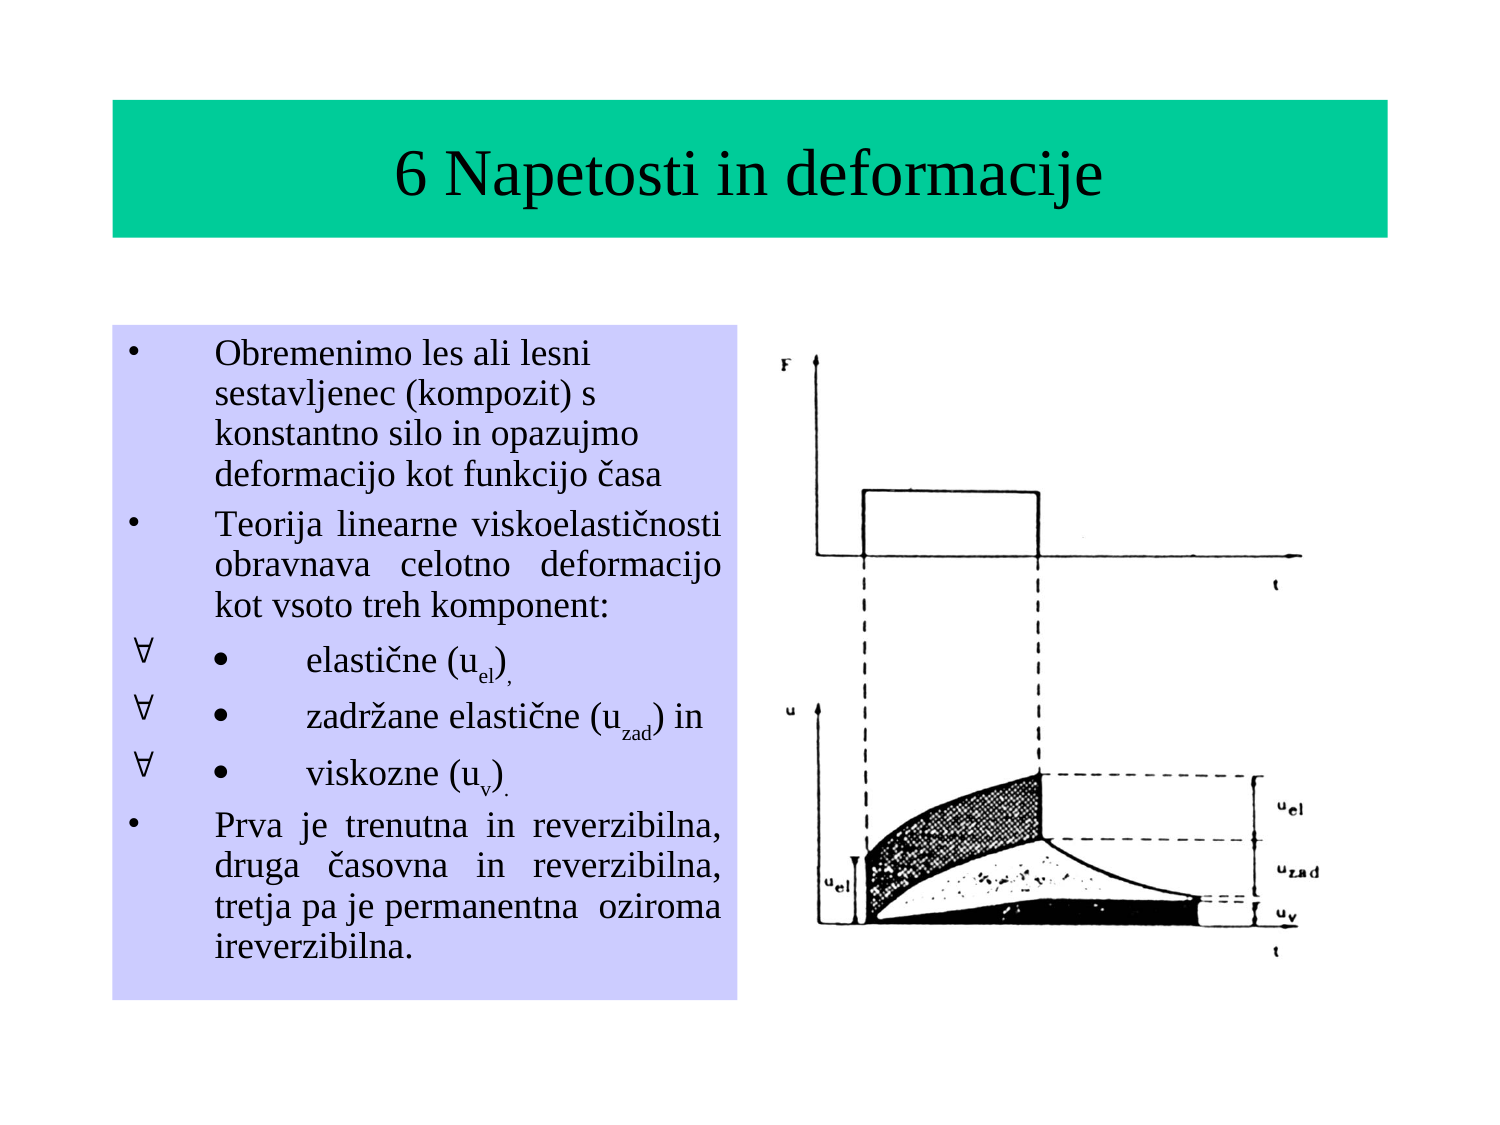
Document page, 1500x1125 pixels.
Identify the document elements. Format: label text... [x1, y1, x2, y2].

picture [774, 337, 1401, 971]
list Obremenimo les ali lesni sestavljenec (kompozit) s konstantno silo in opazujmo deformacijo kot funkcijo časa Teorija linearne viskoelastičnosti obravnava celotno deformacijo kot vsoto treh komponent:  elastične (uel),  zadržane elastične (uzad) in  viskozne (uv). Prva je trenutna in reverzibilna, druga časovna in reverzibilna, tretja pa je permanentna oziroma ireverzibilna. [112, 324, 738, 1001]
title 6 Napetosti in deformacije [112, 99, 1388, 238]
